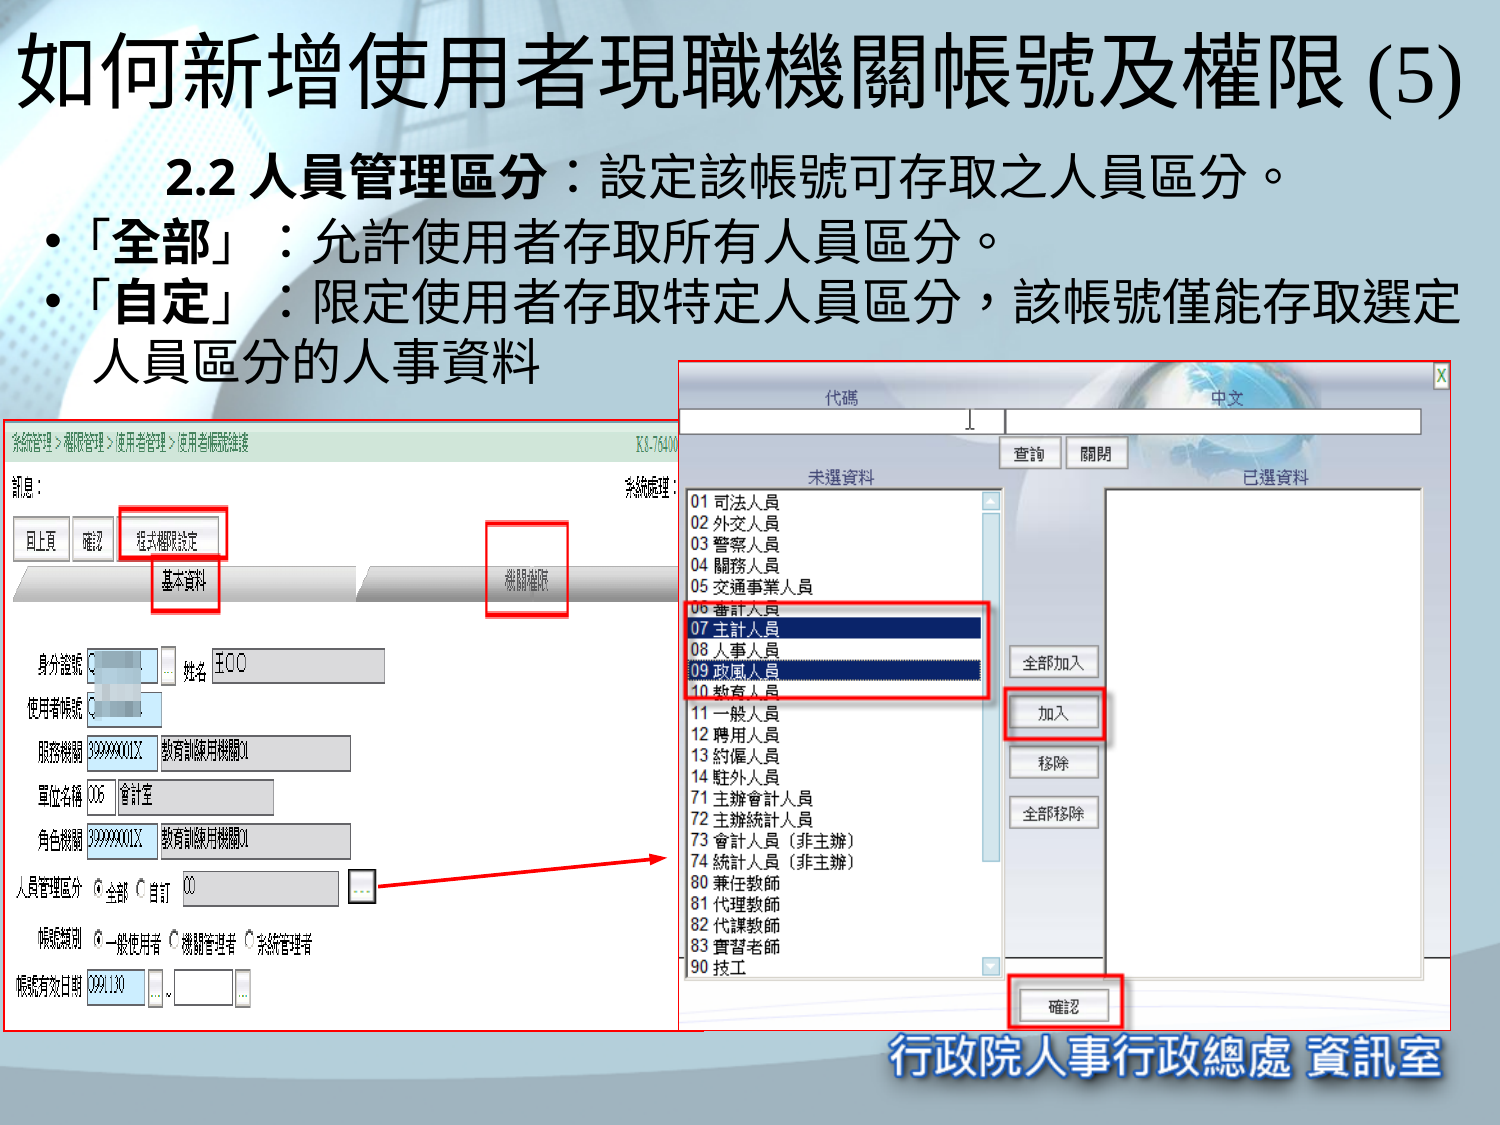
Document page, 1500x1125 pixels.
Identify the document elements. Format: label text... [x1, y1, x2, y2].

picture [679, 361, 1450, 1030]
text_box 2.2人員管理區分：設定該帳號可存取之人員區分。 [0, 138, 1376, 213]
text_box 「全部」：允許使用者存取所有人員區分。 「自定」：限定使用者存取特定人員區分，該帳號僅能存取選定人員區分的人事資料 [29, 203, 1496, 398]
title 如何新增使用者現職機關帳號及權限(5) [0, 0, 1500, 138]
picture [5, 420, 678, 1030]
